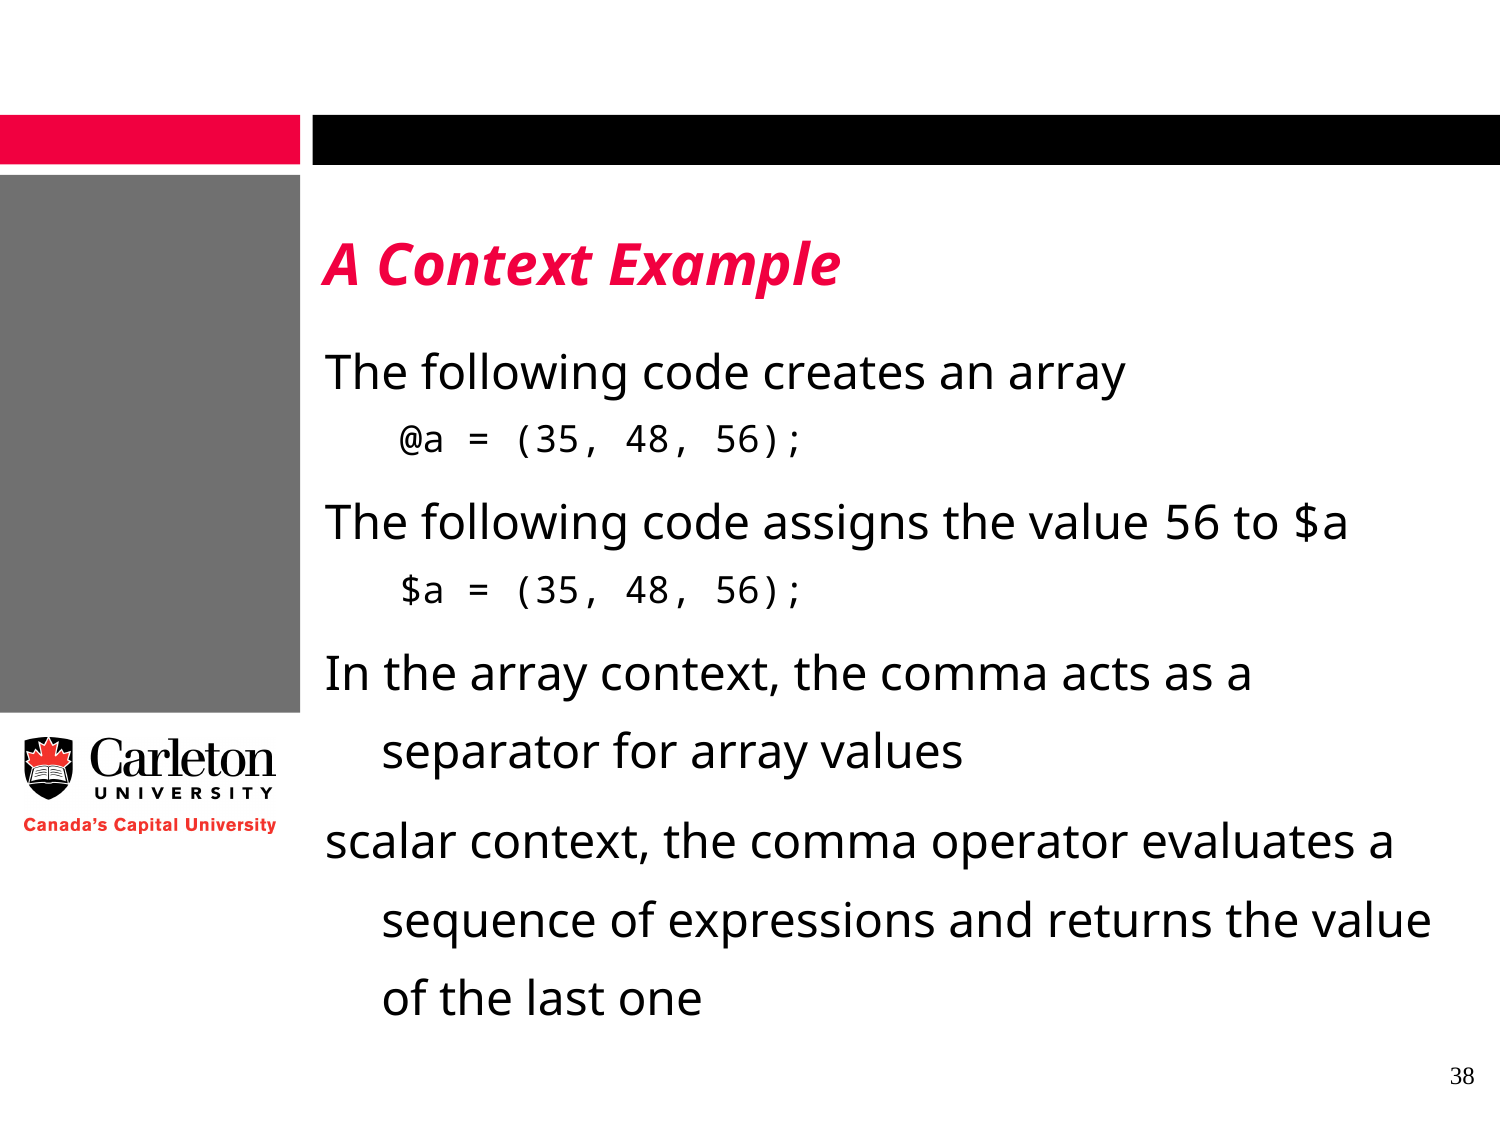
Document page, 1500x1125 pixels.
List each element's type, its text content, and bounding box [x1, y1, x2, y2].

title A Context Example [324, 194, 1450, 324]
list The following code creates an array @a = (35, 48, 56); The following code assigns the value 56 to $a $a = (35, 48, 56); In the array context, the comma acts as a separator for array values scalar context, the comma operator evaluates a sequence of expressions and returns the value of the last one [324, 324, 1450, 1036]
picture [24, 737, 276, 834]
